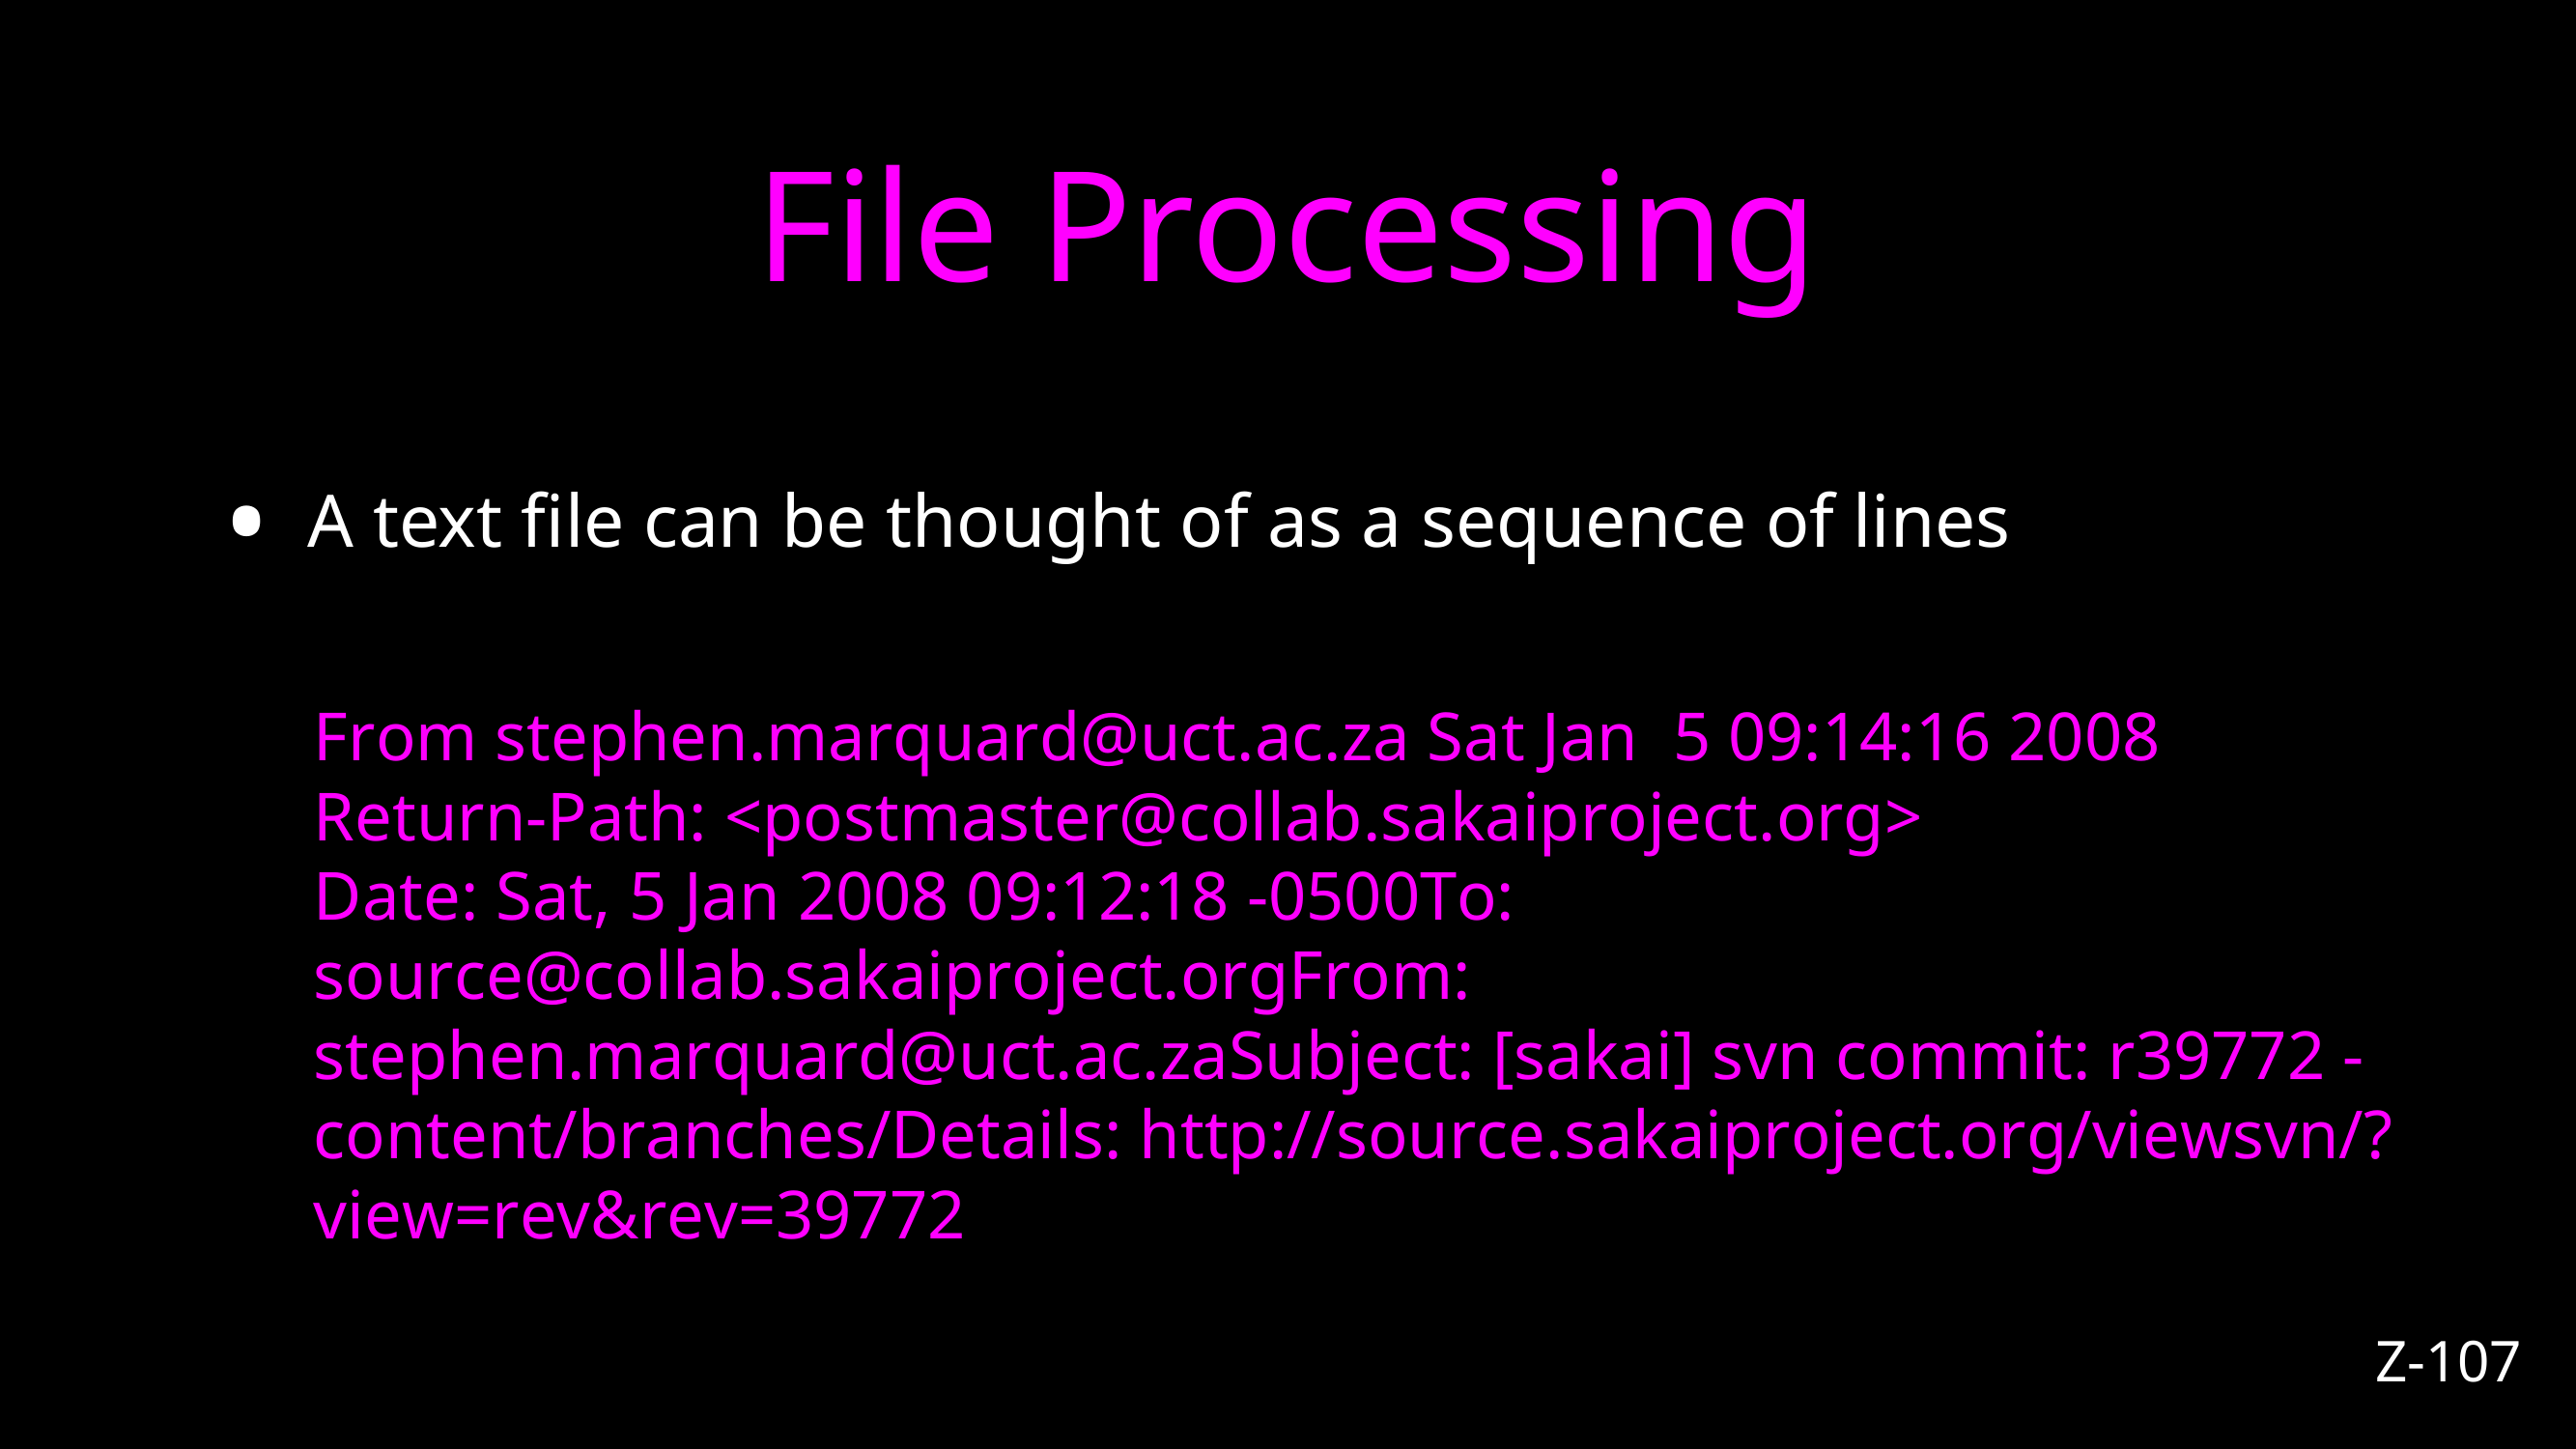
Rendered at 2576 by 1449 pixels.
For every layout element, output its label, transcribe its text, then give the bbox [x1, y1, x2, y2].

list A text file can be thought of as a sequence of lines [183, 412, 2392, 624]
title File Processing [183, 38, 2392, 403]
text_box From stephen.marquard@uct.ac.za Sat Jan 5 09:14:16 2008 Return-Path: <postmaster@collab.sakaiproject.org> Date: Sat, 5 Jan 2008 09:12:18 -0500To: source@collab.sakaiproject.orgFrom: stephen.marquard@uct.ac.zaSubject: [sakai] svn commit: r39772 - content/branches/Details: http://source.sakaiproject.org/viewsvn/?view=rev&rev=39772 [313, 696, 2437, 1249]
text_box Z-107 [2375, 1325, 2523, 1394]
